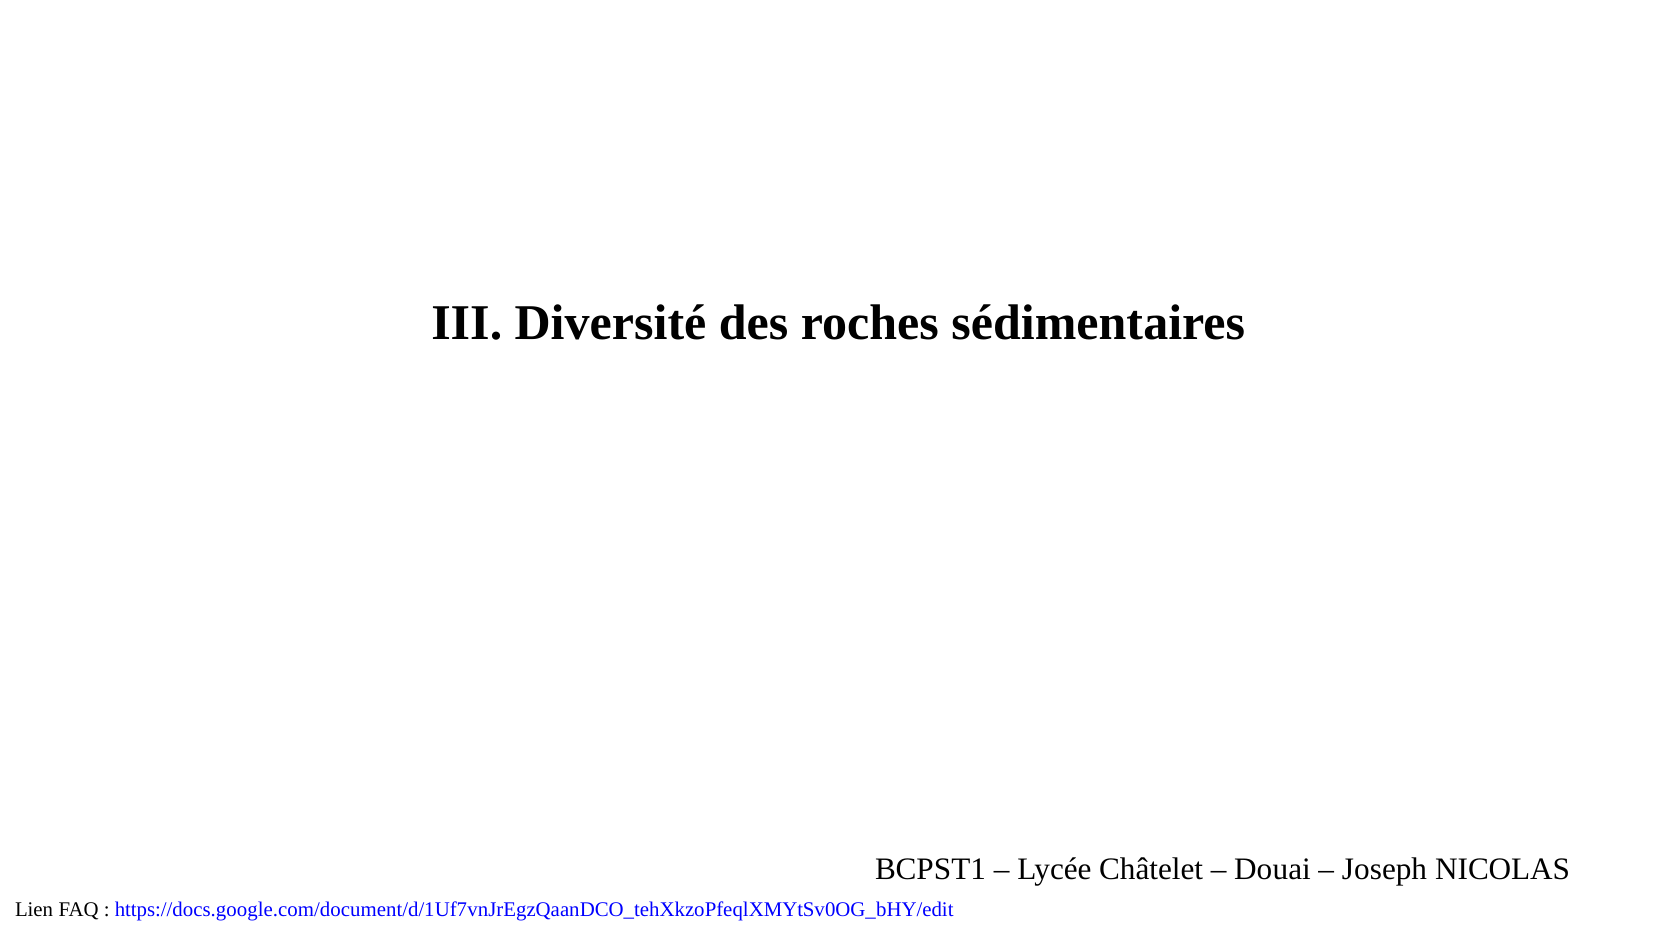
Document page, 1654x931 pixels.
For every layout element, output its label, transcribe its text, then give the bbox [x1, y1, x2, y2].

text_box BCPST1 – Lycée Châtelet – Douai – Joseph NICOLAS [637, 832, 1571, 905]
text_box III. Diversité des roches sédimentaires [94, 295, 1583, 378]
text_box Lien FAQ : https://docs.google.com/document/d/1Uf7vnJrEgzQaanDCO_tehXkzoPfeqlXMYtSv0OG_bHY/edit [0, 897, 993, 931]
